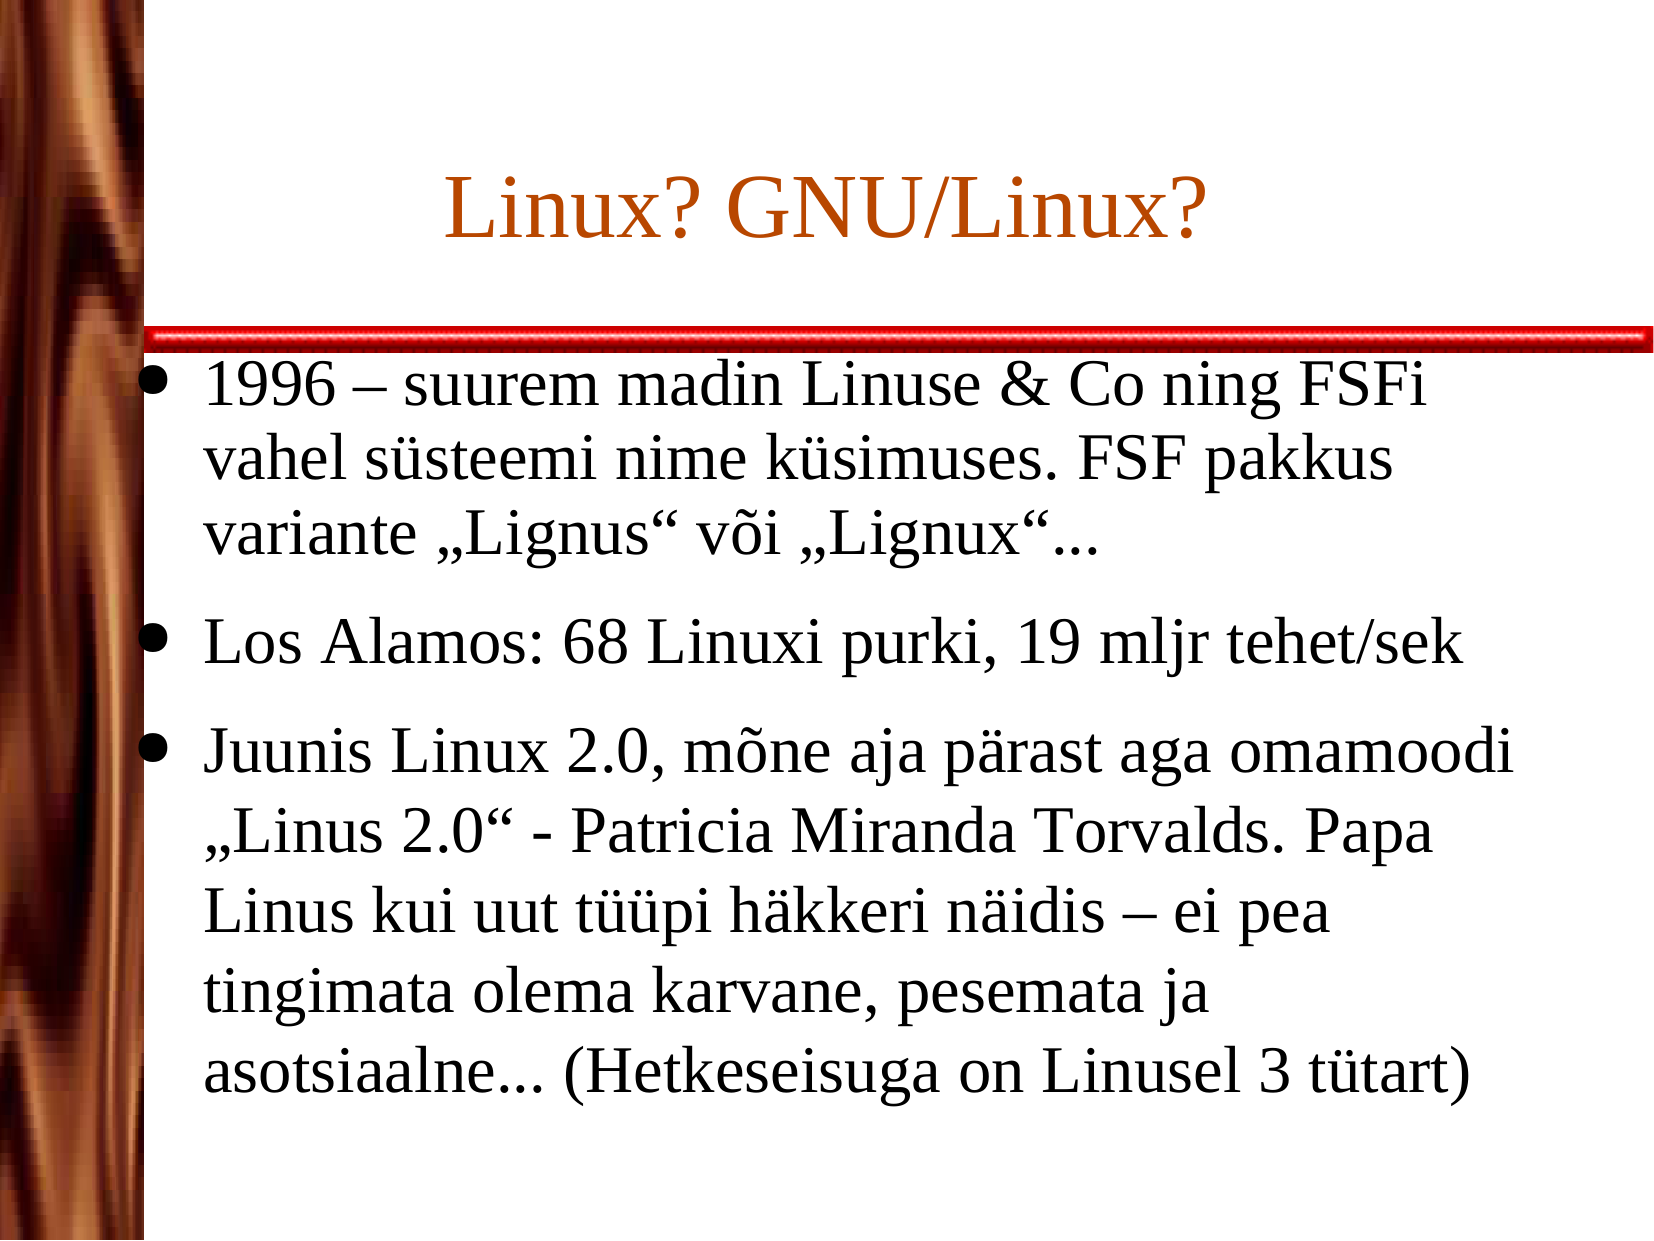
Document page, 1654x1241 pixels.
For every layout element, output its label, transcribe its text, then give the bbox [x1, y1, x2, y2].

list 1996 – suurem madin Linuse & Co ning FSFi vahel süsteemi nime küsimuses. FSF pakkus variante „Lignus“ või „Lignux“... Los Alamos: 68 Linuxi purki, 19 mljr tehet/sek Juunis Linux 2.0, mõne aja pärast aga omamoodi „Linus 2.0“ - Patricia Miranda Torvalds. Papa Linus kui uut tüüpi häkkeri näidis – ei pea tingimata olema karvane, pesemata ja asotsiaalne... (Hetkeseisuga on Linusel 3 tütart) [121, 344, 1533, 1126]
picture [0, 0, 1654, 1240]
title Linux? GNU/Linux? [121, 100, 1533, 312]
